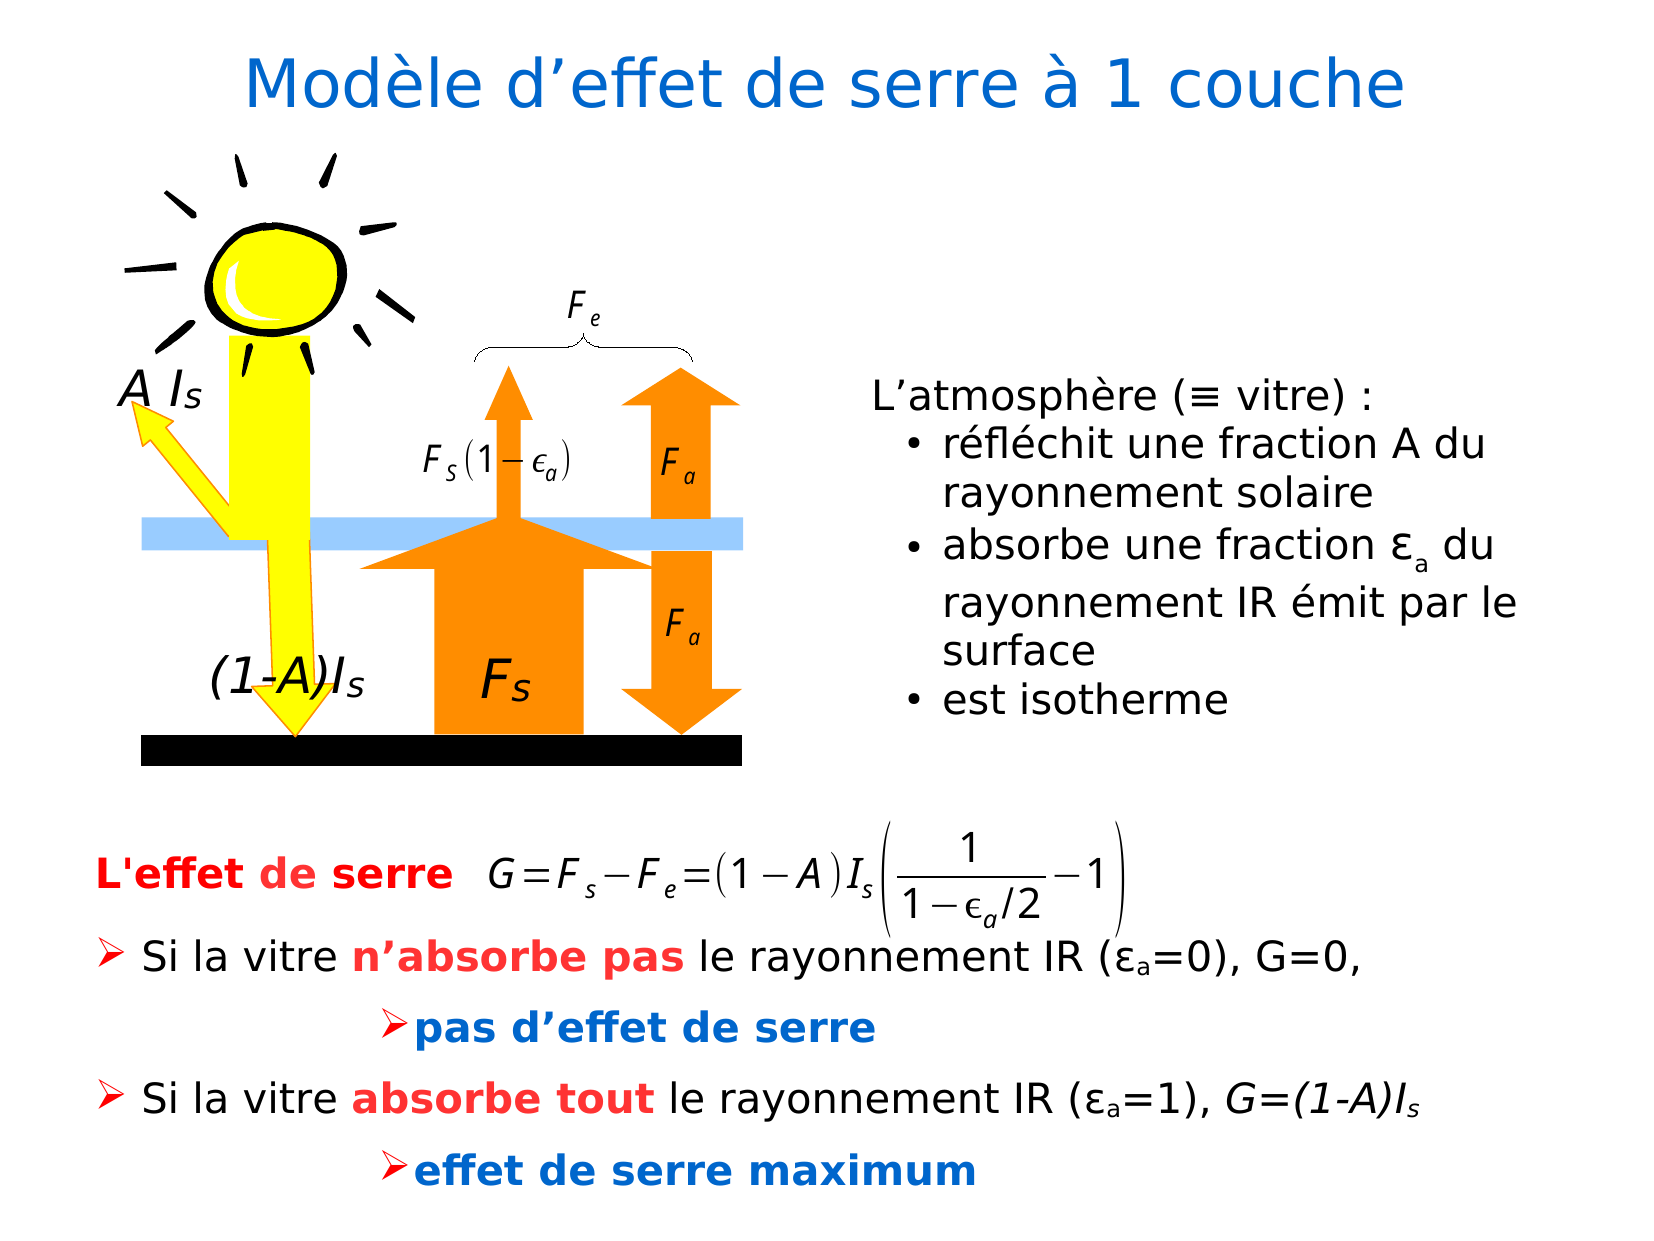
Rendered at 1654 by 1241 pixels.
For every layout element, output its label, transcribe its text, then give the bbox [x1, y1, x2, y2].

chart [654, 439, 701, 491]
chart [659, 600, 706, 651]
text_box [163, 190, 197, 219]
text_box [154, 320, 196, 355]
text_box [318, 152, 337, 189]
chart [416, 436, 577, 488]
text_box [359, 222, 397, 236]
text_box A Is [96, 352, 226, 447]
text_box [141, 222, 744, 766]
text_box [124, 262, 177, 273]
chart [480, 818, 1134, 941]
text_box Fs [465, 640, 564, 736]
text_box L'effet de serre Si la vitre n’absorbe pas le rayonnement IR (εa=0), G=0, pas d’effet de serre Si la vitre absorbe tout le rayonnement IR (εa=1), G=(1-A)Is effet de serre maximum [80, 838, 1597, 1232]
text_box (1-A)Is [194, 640, 399, 735]
text_box [375, 289, 416, 324]
text_box Modèle d’effet de serre à 1 couche [15, 45, 1637, 124]
text_box L’atmosphère (≡ vitre) : réfléchit une fraction A du rayonnement solaire absorbe une fraction εa du rayonnement IR émit par le surface est isotherme [856, 363, 1585, 732]
text_box [484, 365, 533, 436]
chart [561, 282, 608, 333]
text_box [353, 324, 372, 348]
text_box [234, 154, 248, 188]
